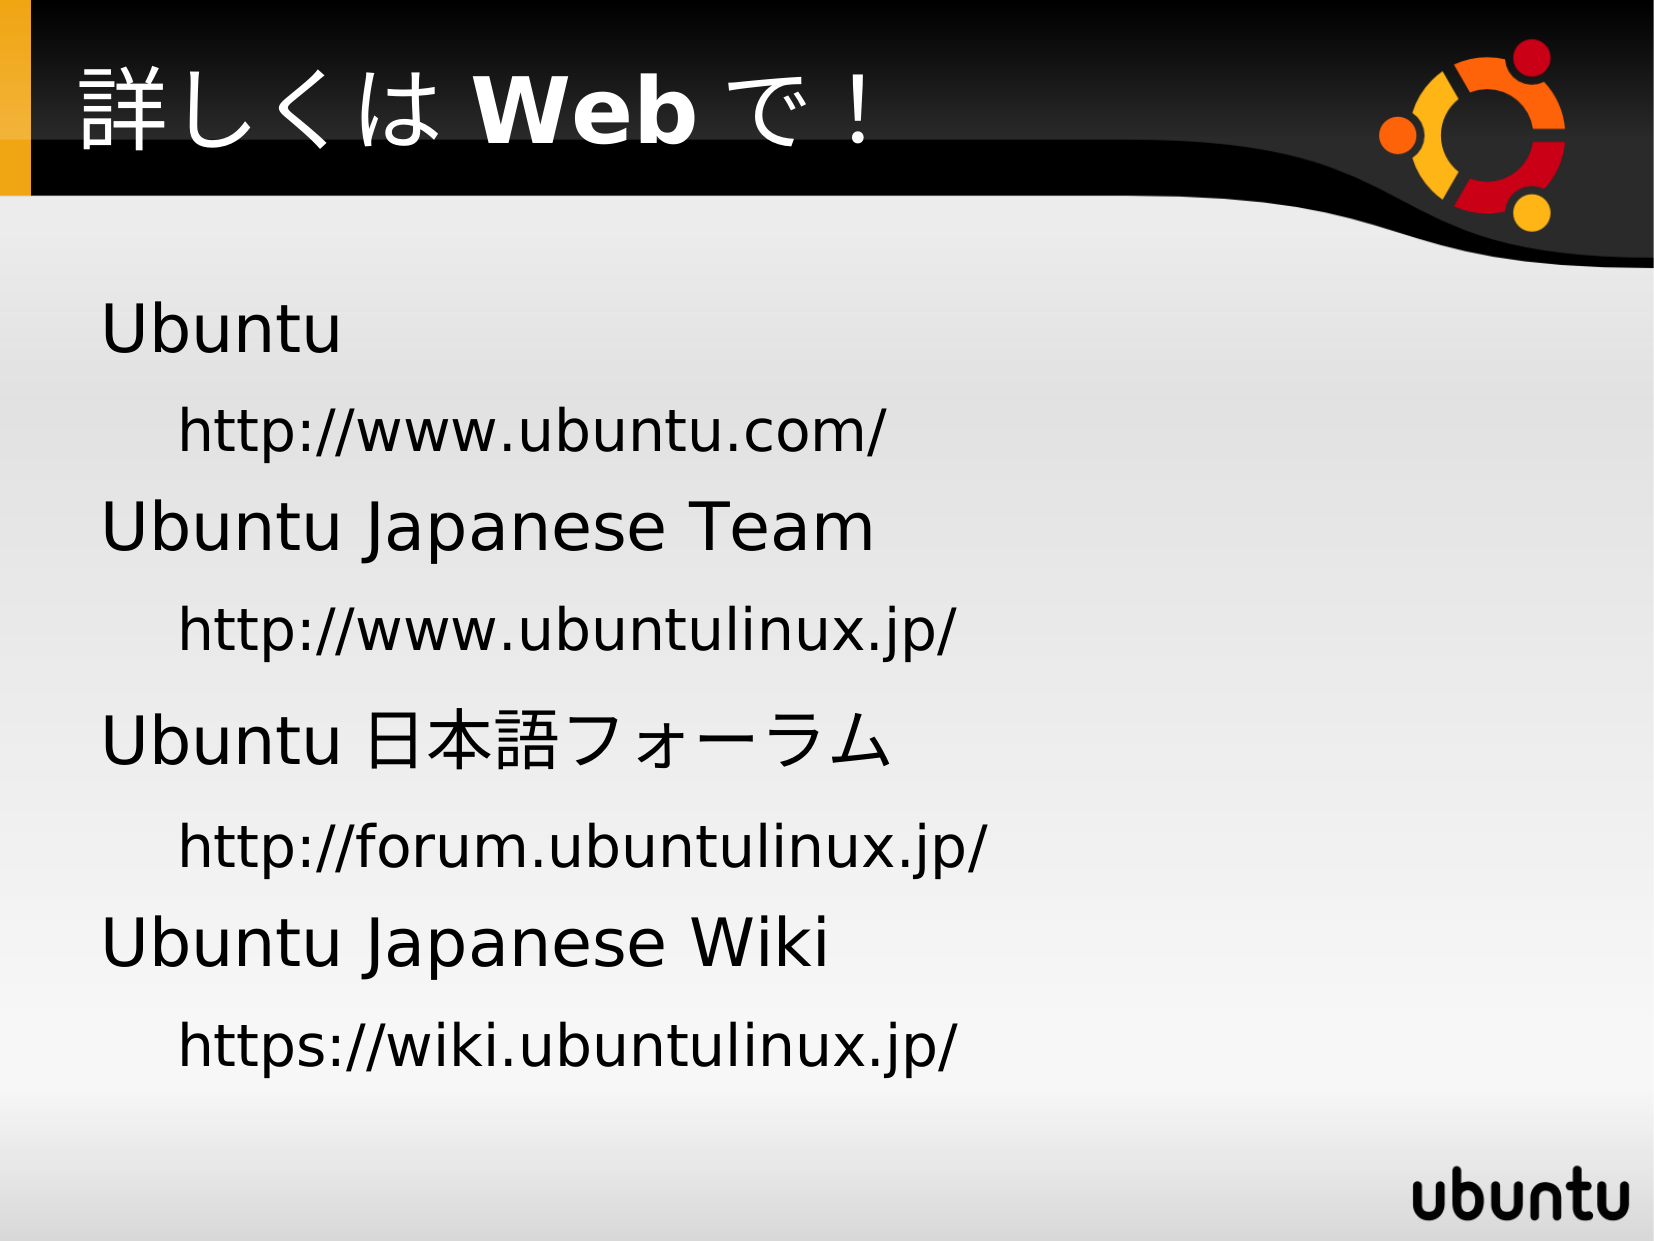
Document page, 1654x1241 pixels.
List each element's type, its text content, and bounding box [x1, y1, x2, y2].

title 詳しくはWebで！ [76, 0, 1565, 208]
list Ubuntu http://www.ubuntu.com/ Ubuntu Japanese Team http://www.ubuntulinux.jp/ Ubuntu日本語フォーラム http://forum.ubuntulinux.jp/ Ubuntu Japanese Wiki https://wiki.ubuntulinux.jp/ [82, 290, 1571, 1109]
picture [0, 0, 1654, 1241]
